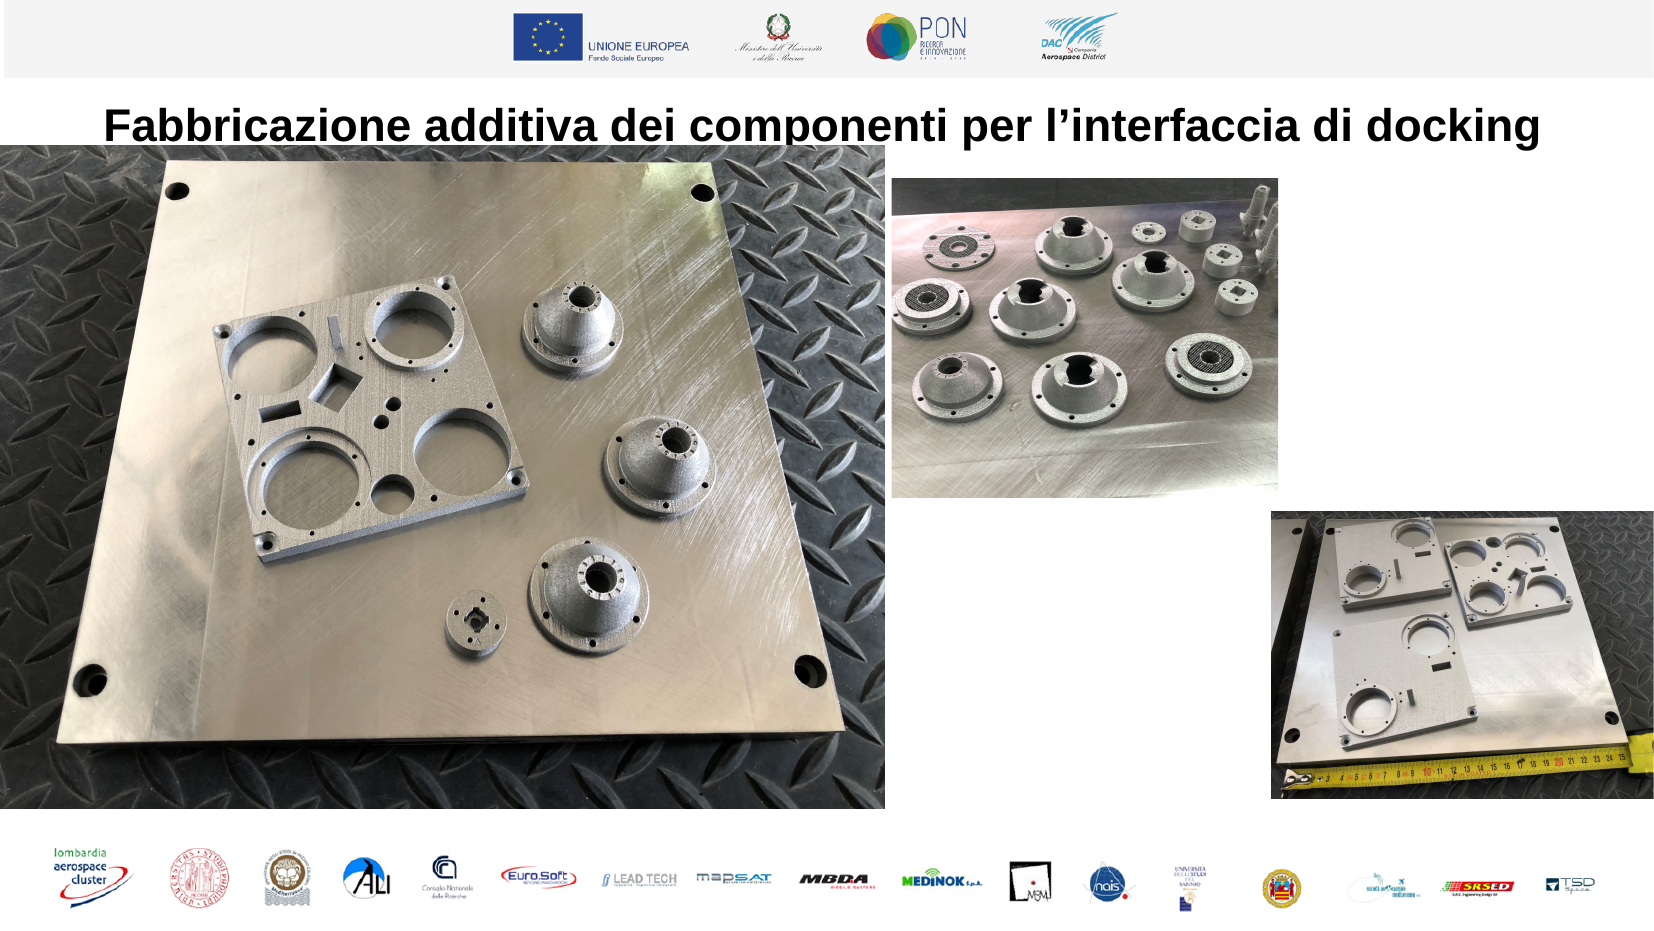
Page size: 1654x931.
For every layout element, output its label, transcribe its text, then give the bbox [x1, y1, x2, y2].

picture [54, 848, 1595, 931]
picture [4, 0, 1654, 78]
picture [1271, 511, 1654, 799]
picture [0, 145, 885, 809]
text_box Fabbricazione additiva dei componenti per l’interfaccia di docking [53, 87, 1593, 276]
picture [891, 178, 1279, 498]
